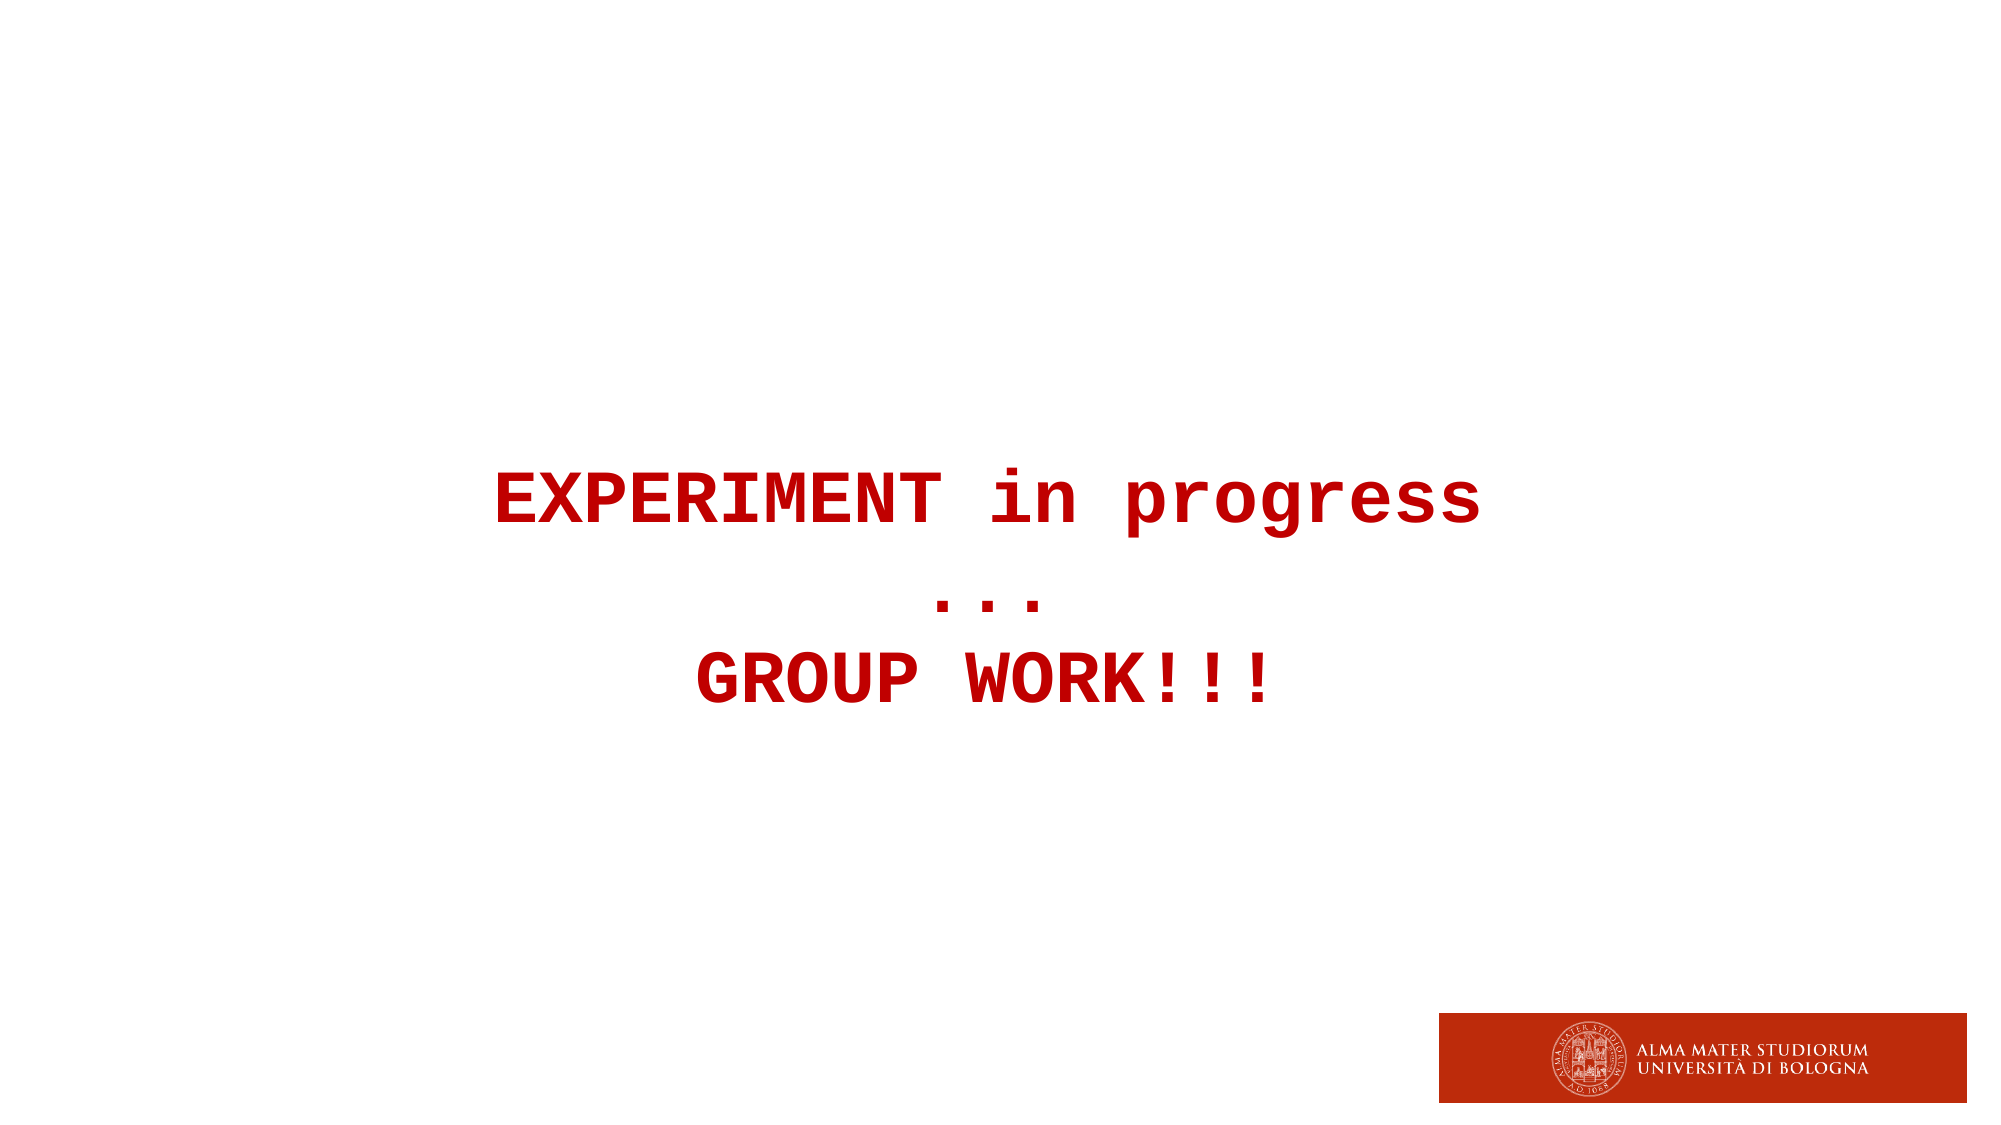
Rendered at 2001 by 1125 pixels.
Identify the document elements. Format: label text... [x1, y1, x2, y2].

text_box EXPERIMENT in progress ... GROUP WORK!!! [285, 439, 1692, 728]
